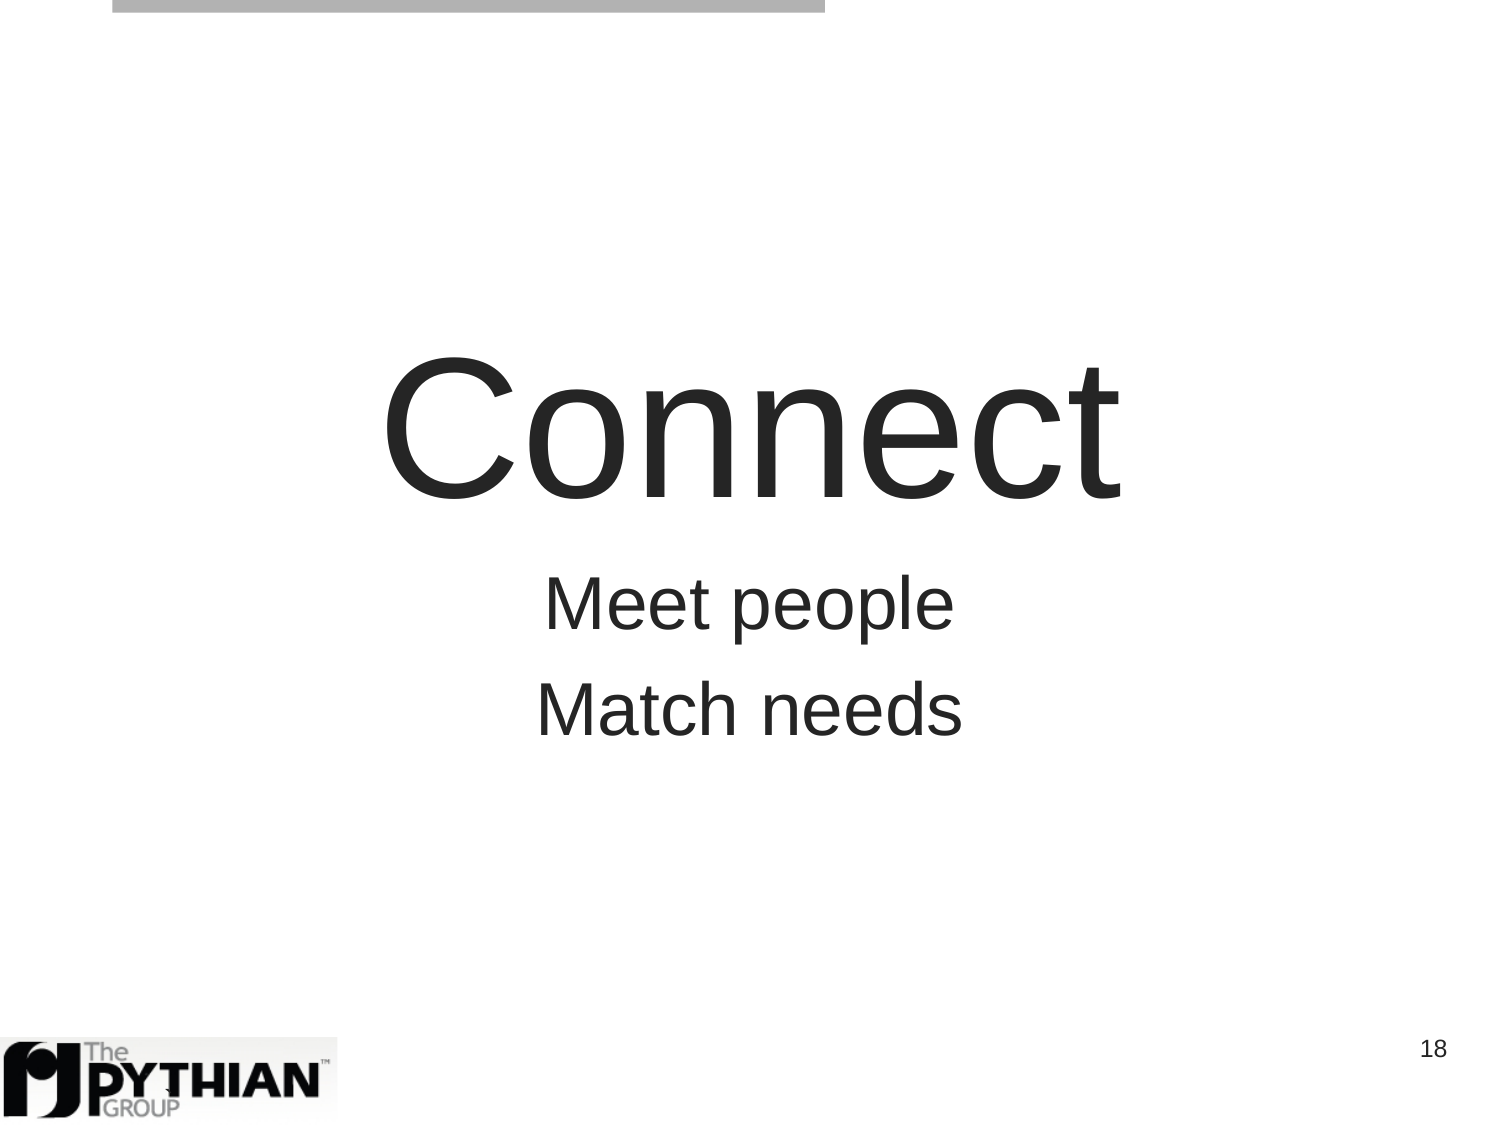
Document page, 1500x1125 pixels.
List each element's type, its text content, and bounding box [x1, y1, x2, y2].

text_box Connect Meet people Match needs [0, 0, 1500, 1125]
